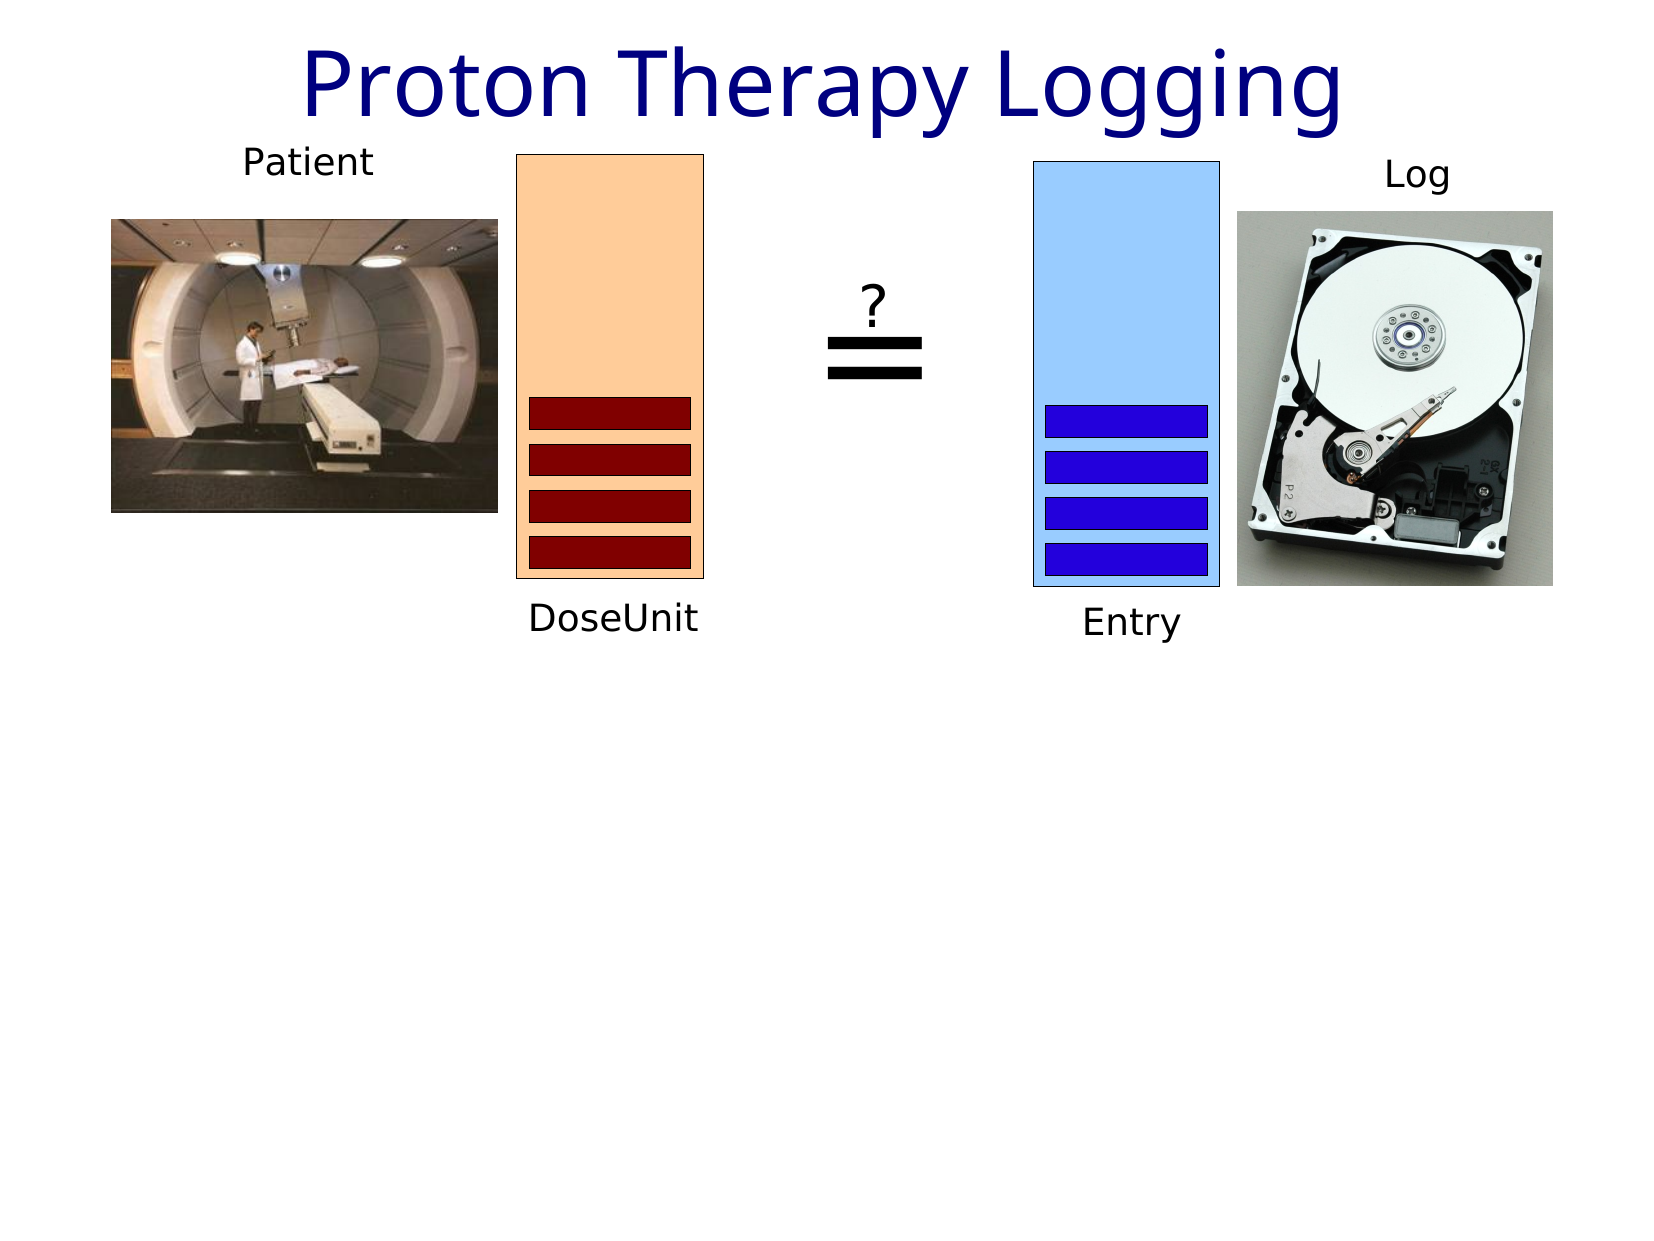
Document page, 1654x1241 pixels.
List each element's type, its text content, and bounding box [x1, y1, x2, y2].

text_box [516, 154, 704, 579]
text_box DoseUnit [513, 589, 710, 648]
text_box Log [1369, 145, 1465, 204]
text_box [1033, 161, 1220, 587]
title Proton Therapy Logging [79, 14, 1568, 148]
picture [111, 219, 498, 513]
text_box Patient [227, 133, 387, 192]
text_box = [797, 259, 950, 449]
text_box ? [843, 266, 904, 349]
text_box Entry [1067, 593, 1195, 652]
picture [1237, 211, 1553, 586]
